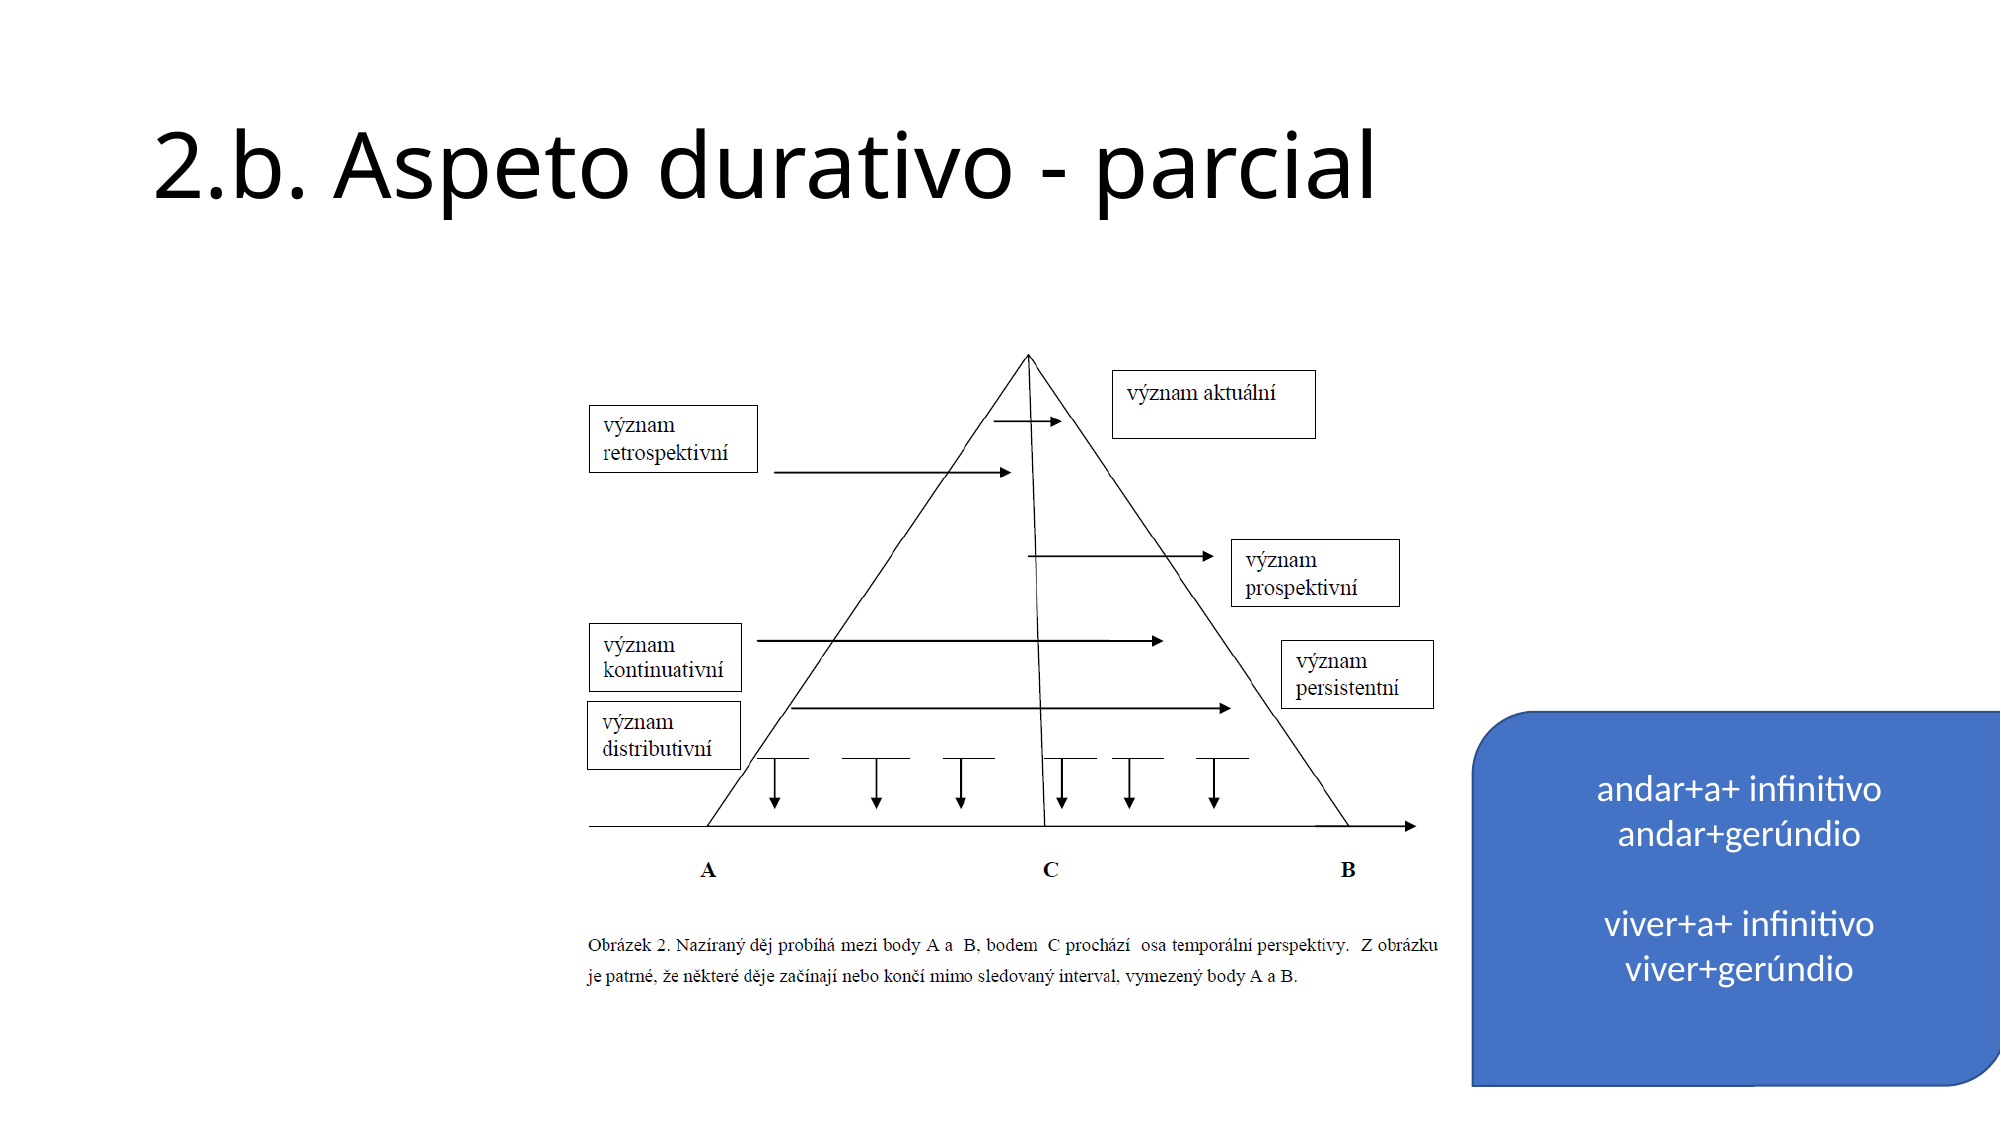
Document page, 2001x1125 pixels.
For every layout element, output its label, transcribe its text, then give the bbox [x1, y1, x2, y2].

text_box andar+a+ infinitivo andar+gerúndio viver+a+ infinitivo viver+gerúndio [1472, 711, 2000, 1086]
picture [534, 299, 1466, 1014]
title 2.b. Aspeto durativo - parcial [137, 59, 1863, 278]
